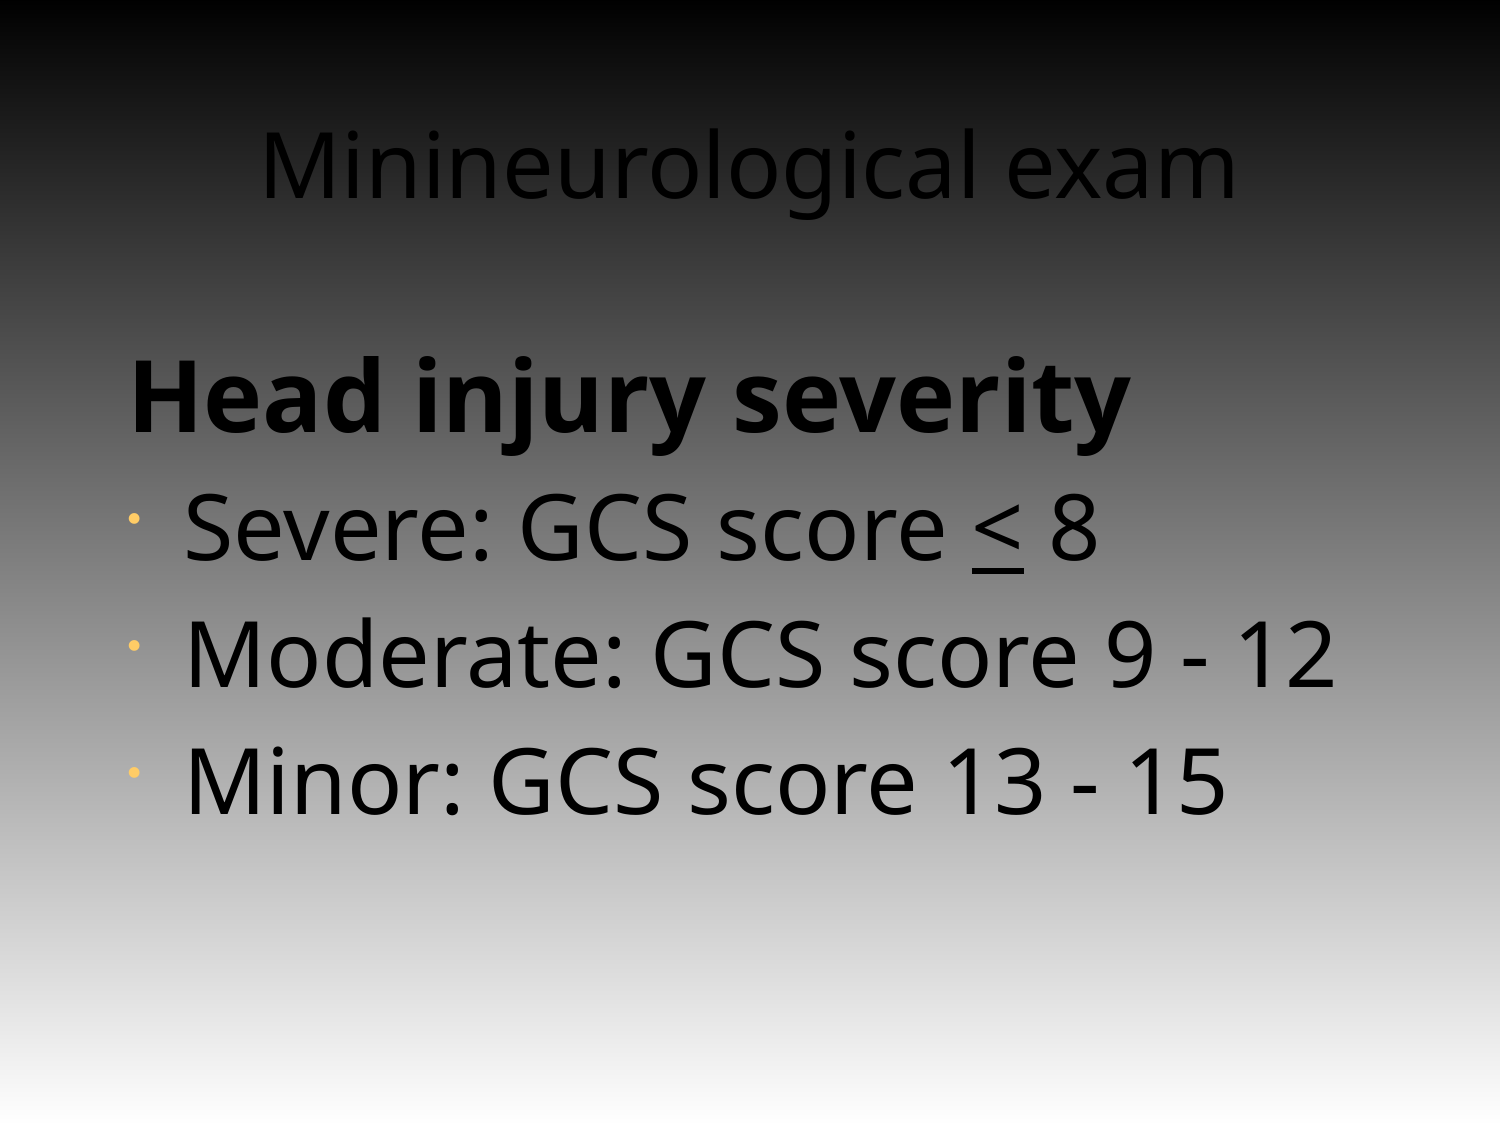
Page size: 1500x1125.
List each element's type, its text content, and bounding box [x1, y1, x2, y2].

list Head injury severity Severe: GCS score < 8 Moderate: GCS score 9 - 12 Minor: GCS score 13 - 15 [112, 324, 1388, 1000]
title Minineurological exam [112, 99, 1388, 288]
